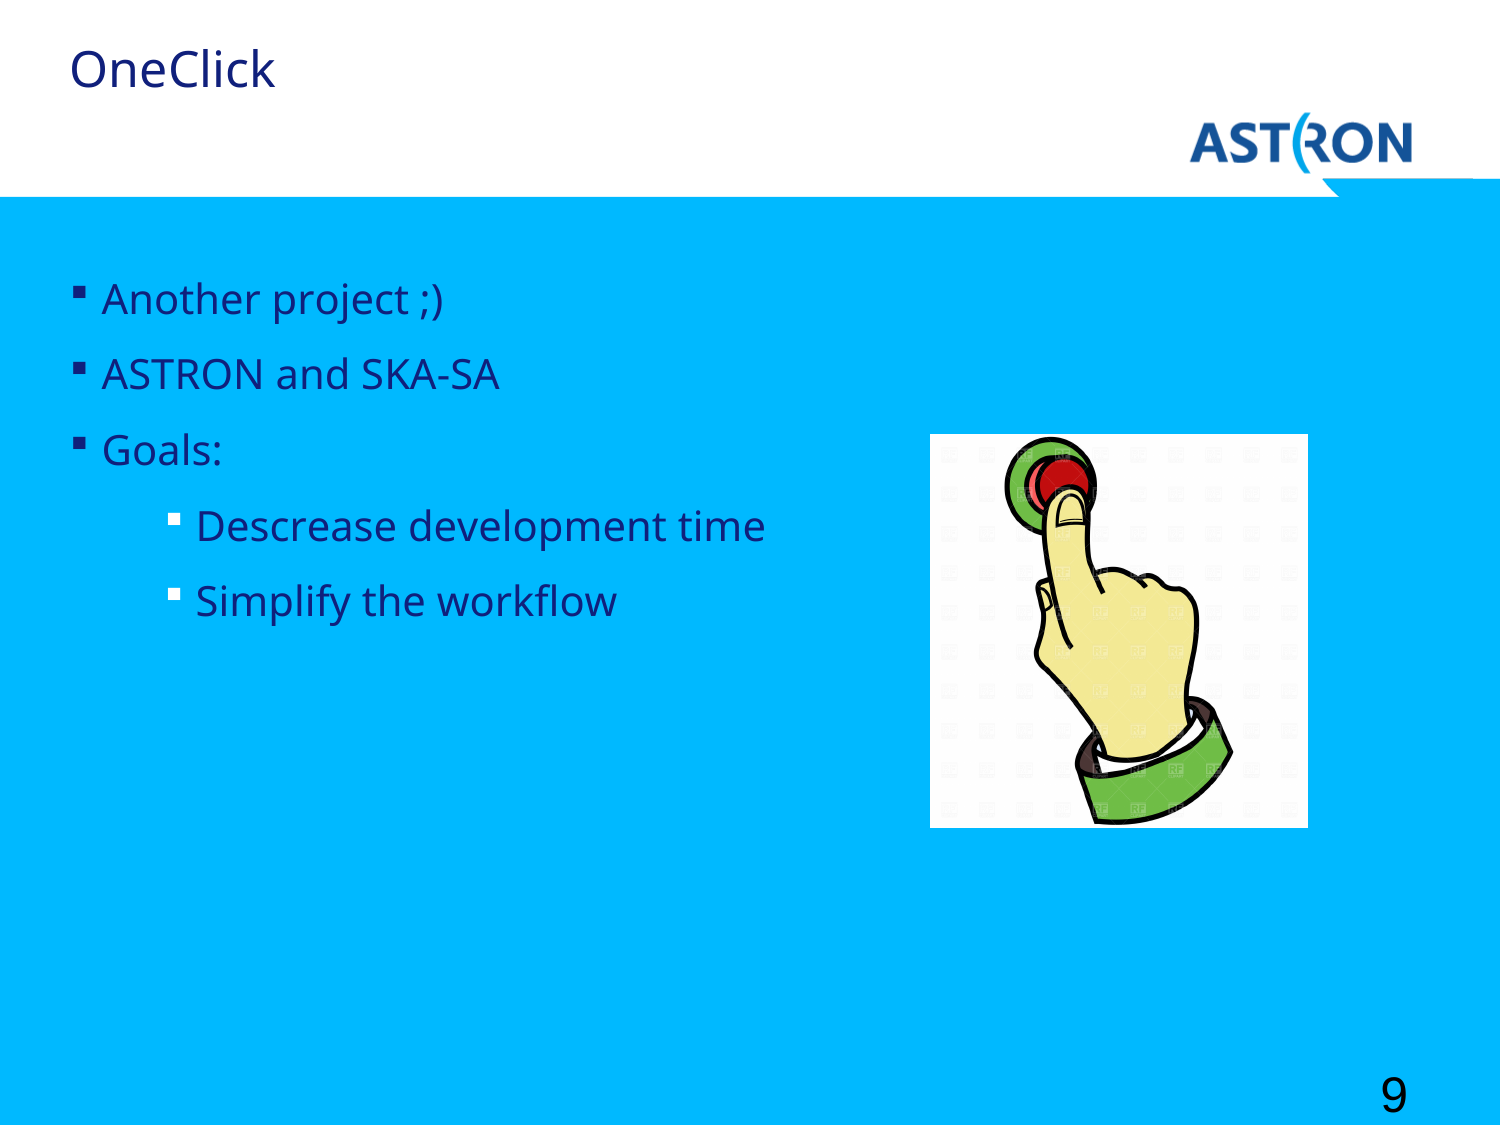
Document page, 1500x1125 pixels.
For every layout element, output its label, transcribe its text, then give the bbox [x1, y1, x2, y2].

title OneClick [69, 37, 1075, 188]
list Another project ;) ASTRON and SKA-SA Goals: Descrease development time Simplify the workflow [70, 262, 1408, 1032]
picture [931, 435, 1307, 827]
picture [0, 0, 1500, 196]
